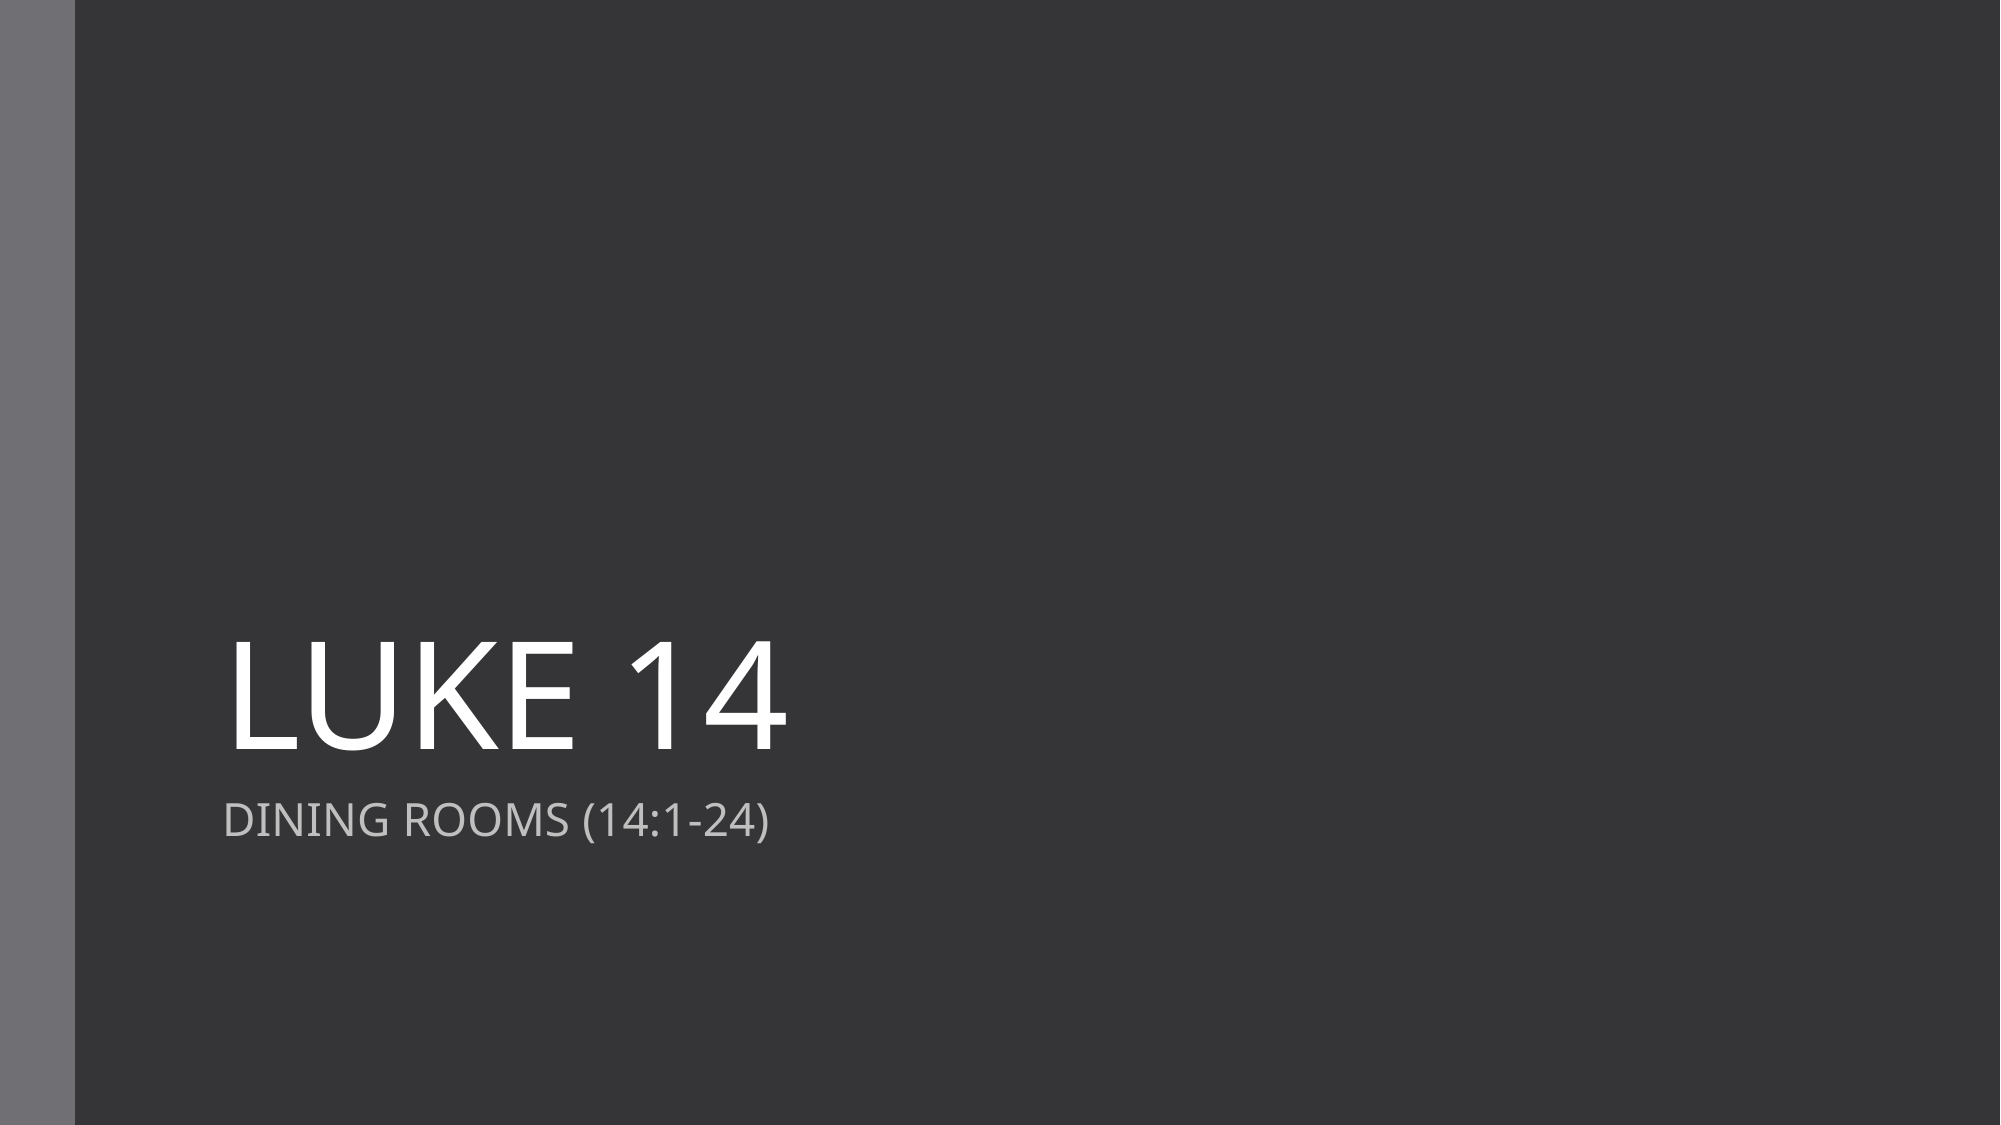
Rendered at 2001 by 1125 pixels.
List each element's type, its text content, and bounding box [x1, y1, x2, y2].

subtitle DINING ROOMS (14:1-24) [206, 787, 1752, 1066]
title LUKE 14 [206, 124, 1752, 787]
